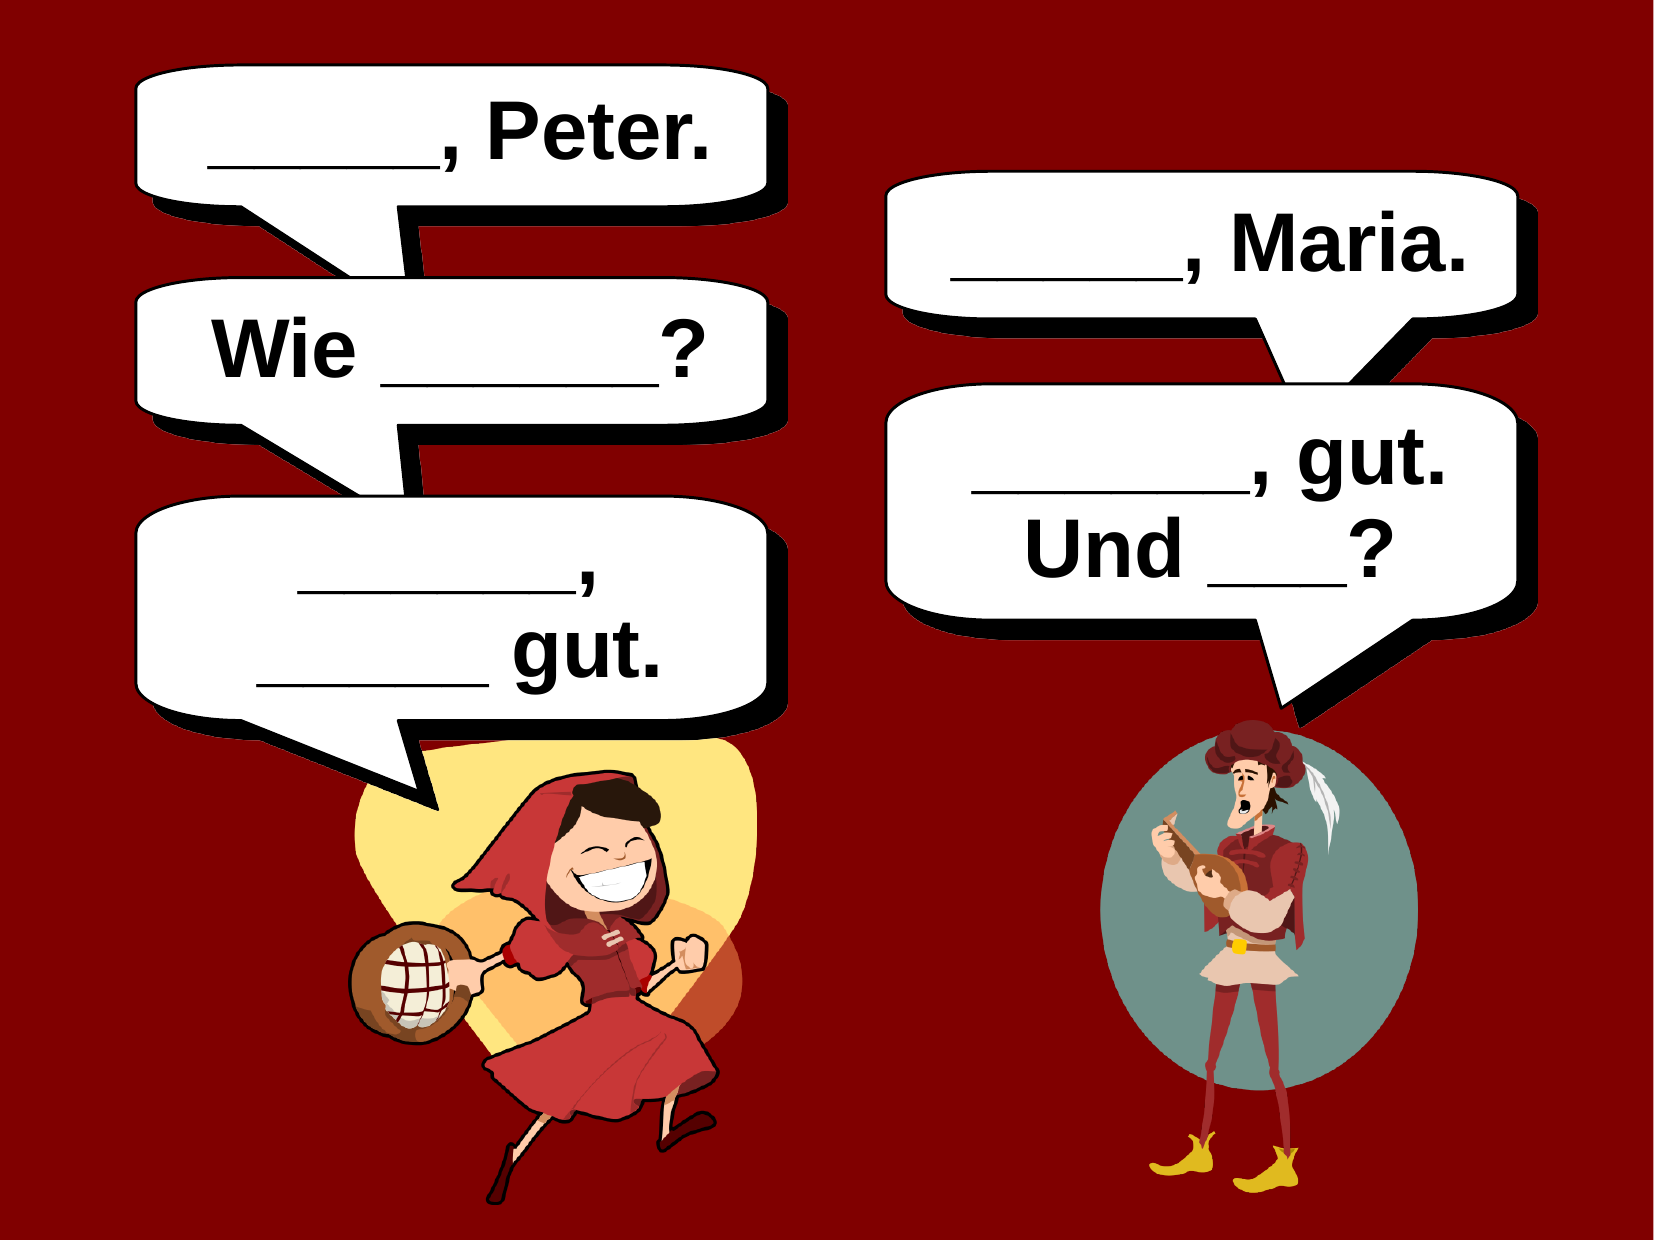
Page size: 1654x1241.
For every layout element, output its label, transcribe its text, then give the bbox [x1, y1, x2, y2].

text_box [135, 512, 153, 704]
text_box _____, Maria. [903, 188, 1518, 313]
text_box ______, gut. Und ___? [903, 401, 1518, 626]
text_box Wie ______? [153, 295, 768, 432]
picture [1100, 720, 1418, 1193]
text_box [885, 401, 903, 603]
text_box _____, Peter. [153, 76, 768, 195]
picture [348, 732, 757, 1205]
text_box [885, 171, 1513, 308]
text_box ______, _____ gut. [153, 501, 768, 727]
text_box [1257, 626, 1404, 709]
text_box [257, 727, 420, 792]
text_box [904, 313, 1500, 401]
text_box [188, 432, 715, 501]
text_box [135, 64, 764, 415]
